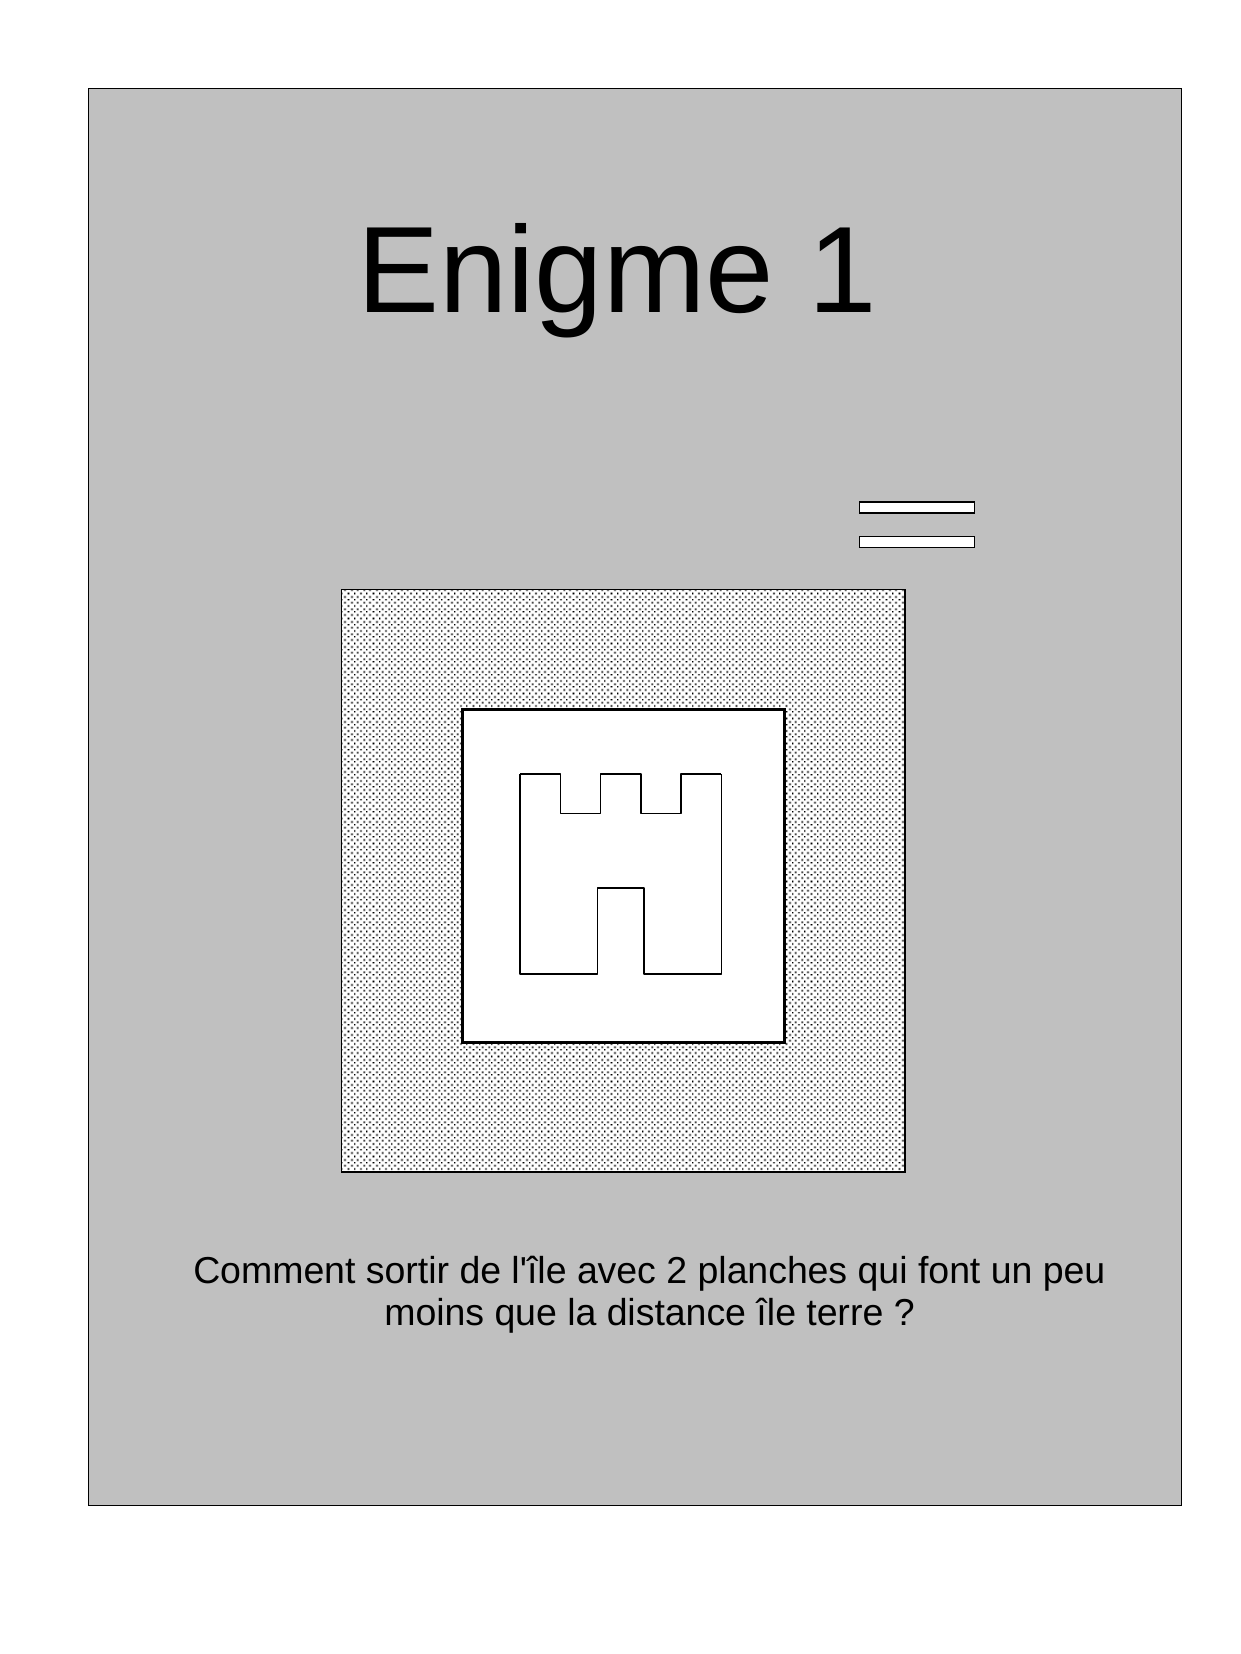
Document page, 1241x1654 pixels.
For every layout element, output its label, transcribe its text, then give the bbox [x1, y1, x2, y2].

text_box [88, 88, 1182, 1506]
text_box Comment sortir de l'île avec 2 planches qui font un peu moins que la distance île terre ? [177, 1240, 1122, 1340]
title Enigme 1 [59, 118, 1176, 416]
